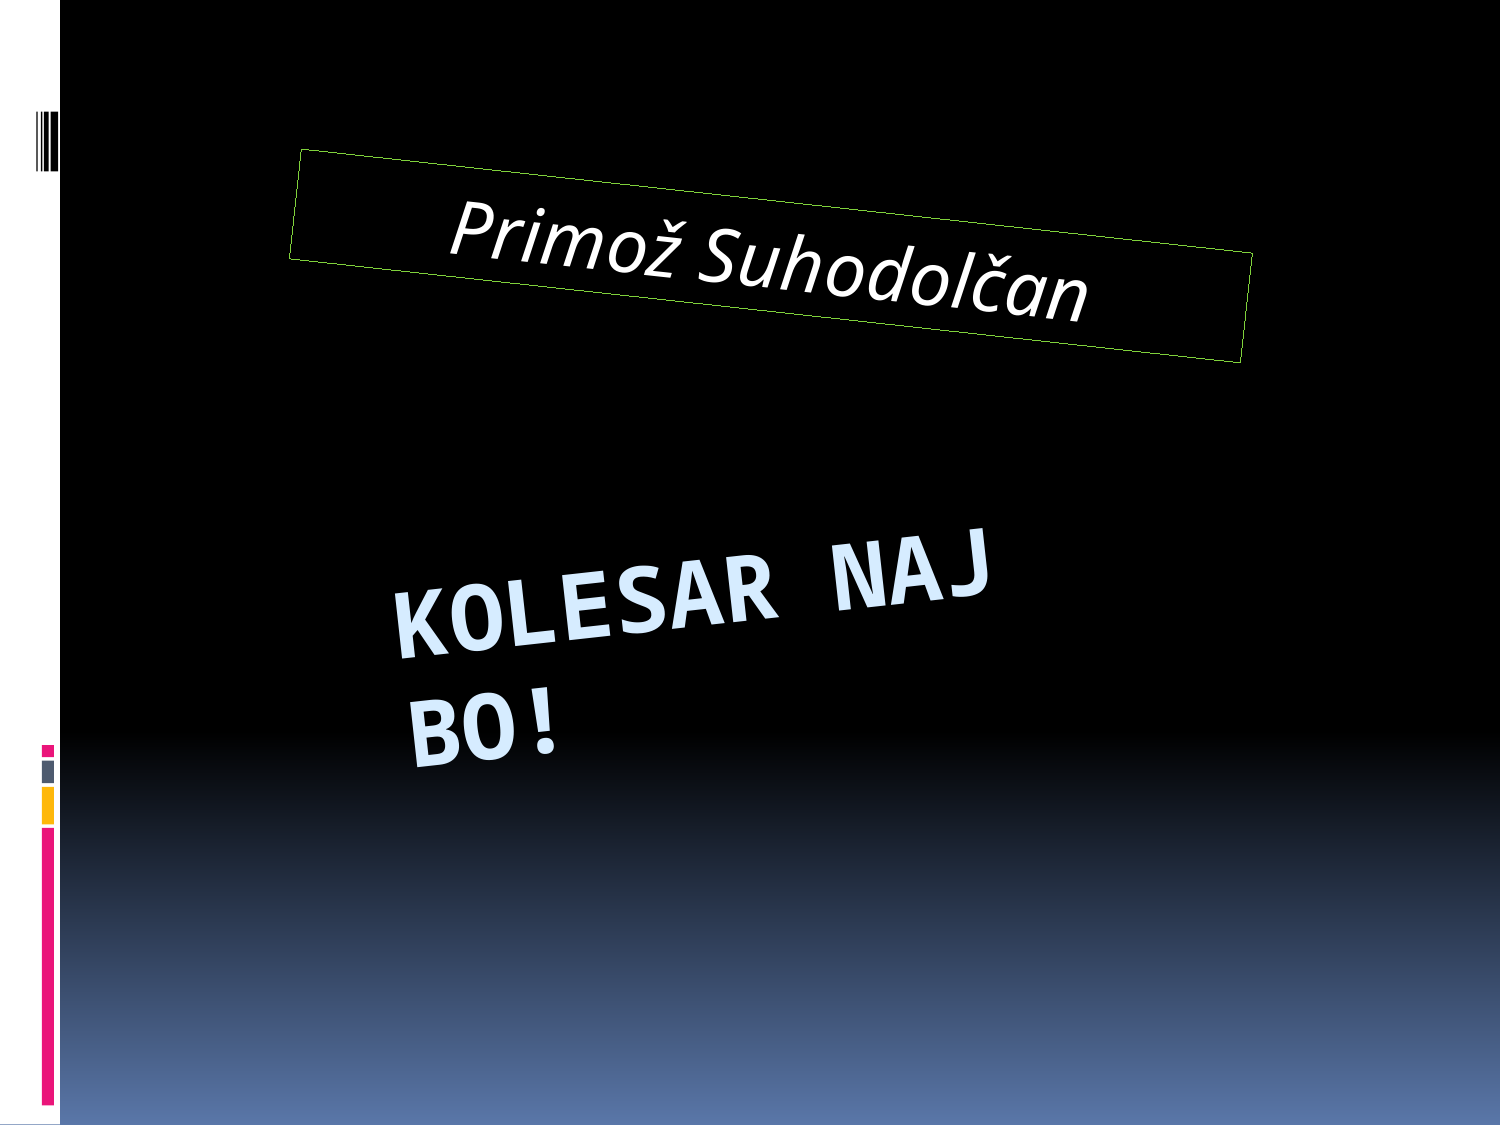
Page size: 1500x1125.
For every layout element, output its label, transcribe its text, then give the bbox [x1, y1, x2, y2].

title Kolesar naj bo! [372, 471, 1212, 715]
subtitle Primož Suhodolčan [289, 149, 1253, 363]
